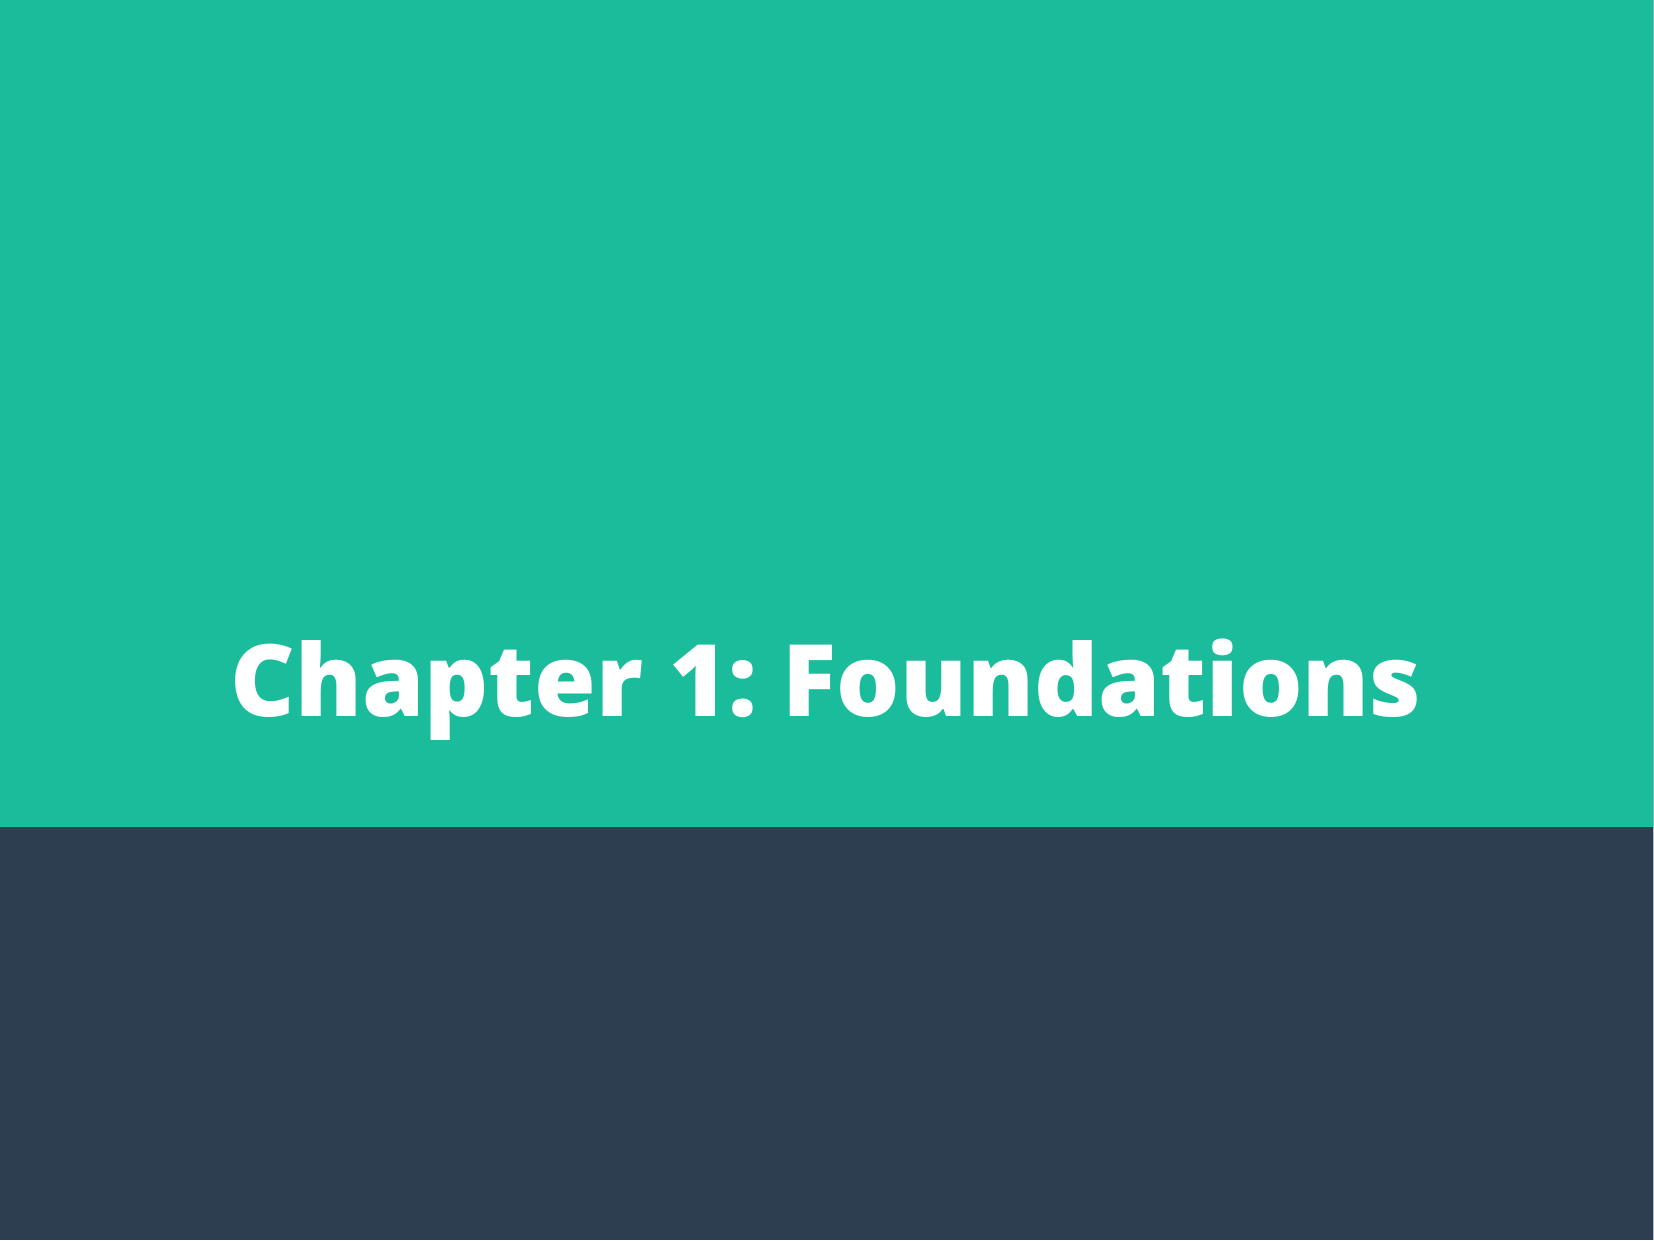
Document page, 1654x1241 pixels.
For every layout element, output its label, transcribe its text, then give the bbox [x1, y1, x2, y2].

title Chapter 1: Foundations [59, 510, 1595, 778]
